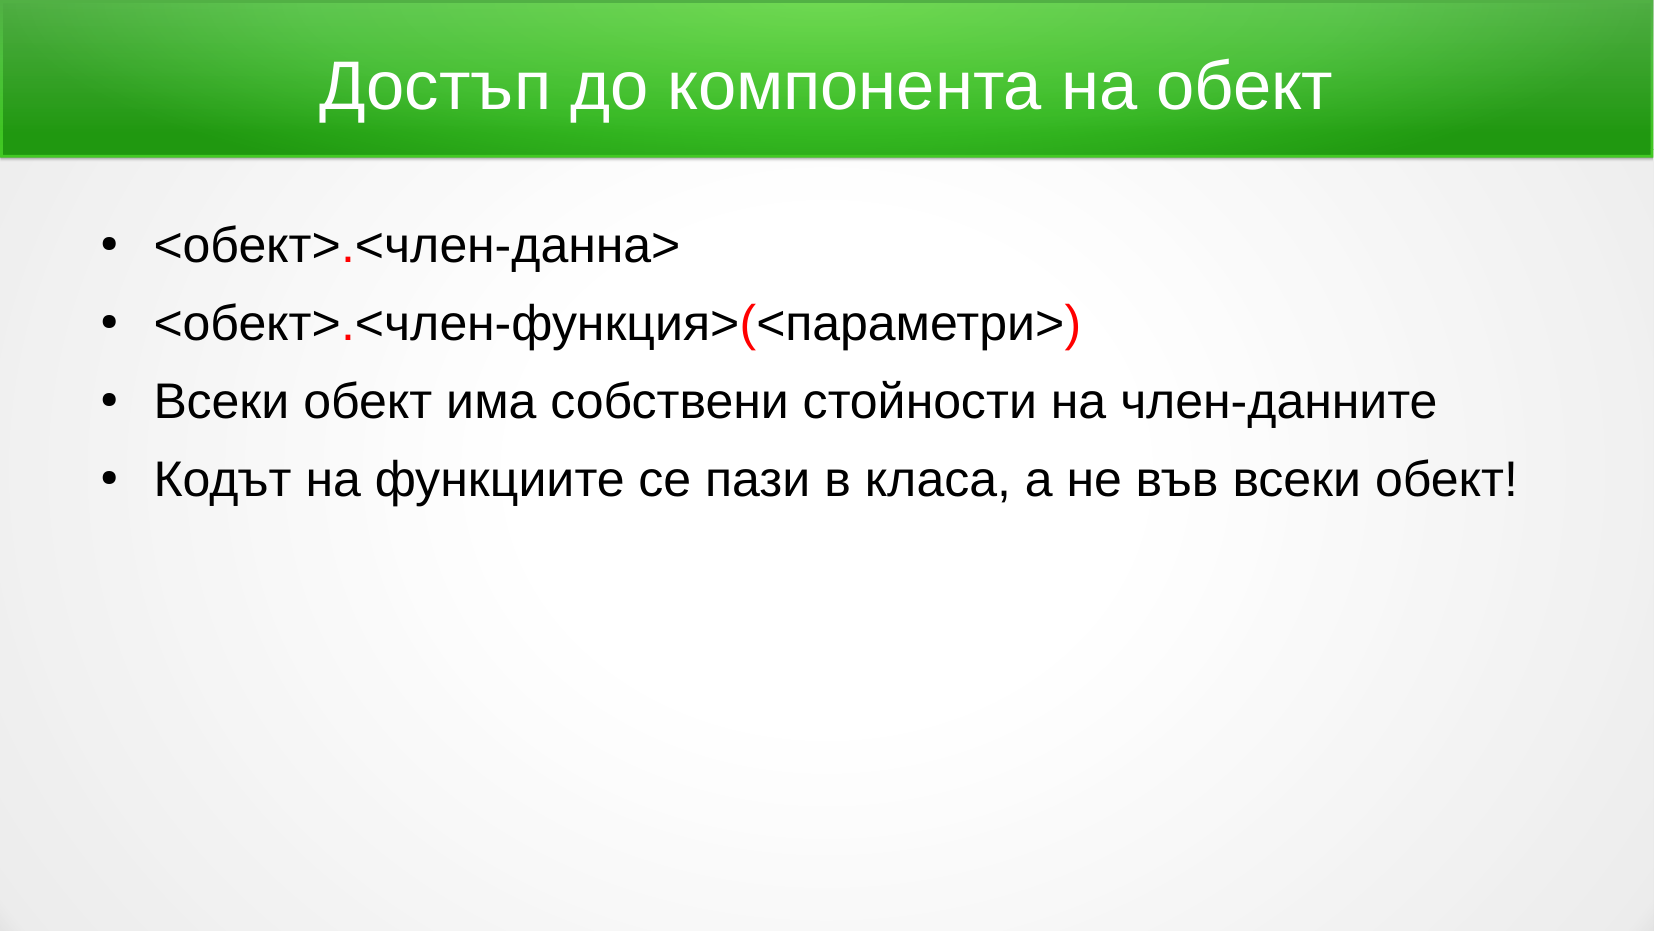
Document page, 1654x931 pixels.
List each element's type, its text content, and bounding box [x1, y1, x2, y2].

title Достъп до компонента на обект [82, 37, 1571, 135]
list <обект>.<член-данна> <обект>.<член-функция>(<параметри>) Всеки обект има собствени стойности на член-данните Кодът на функциите се пази в класа, а не във всеки обект! [82, 217, 1538, 758]
